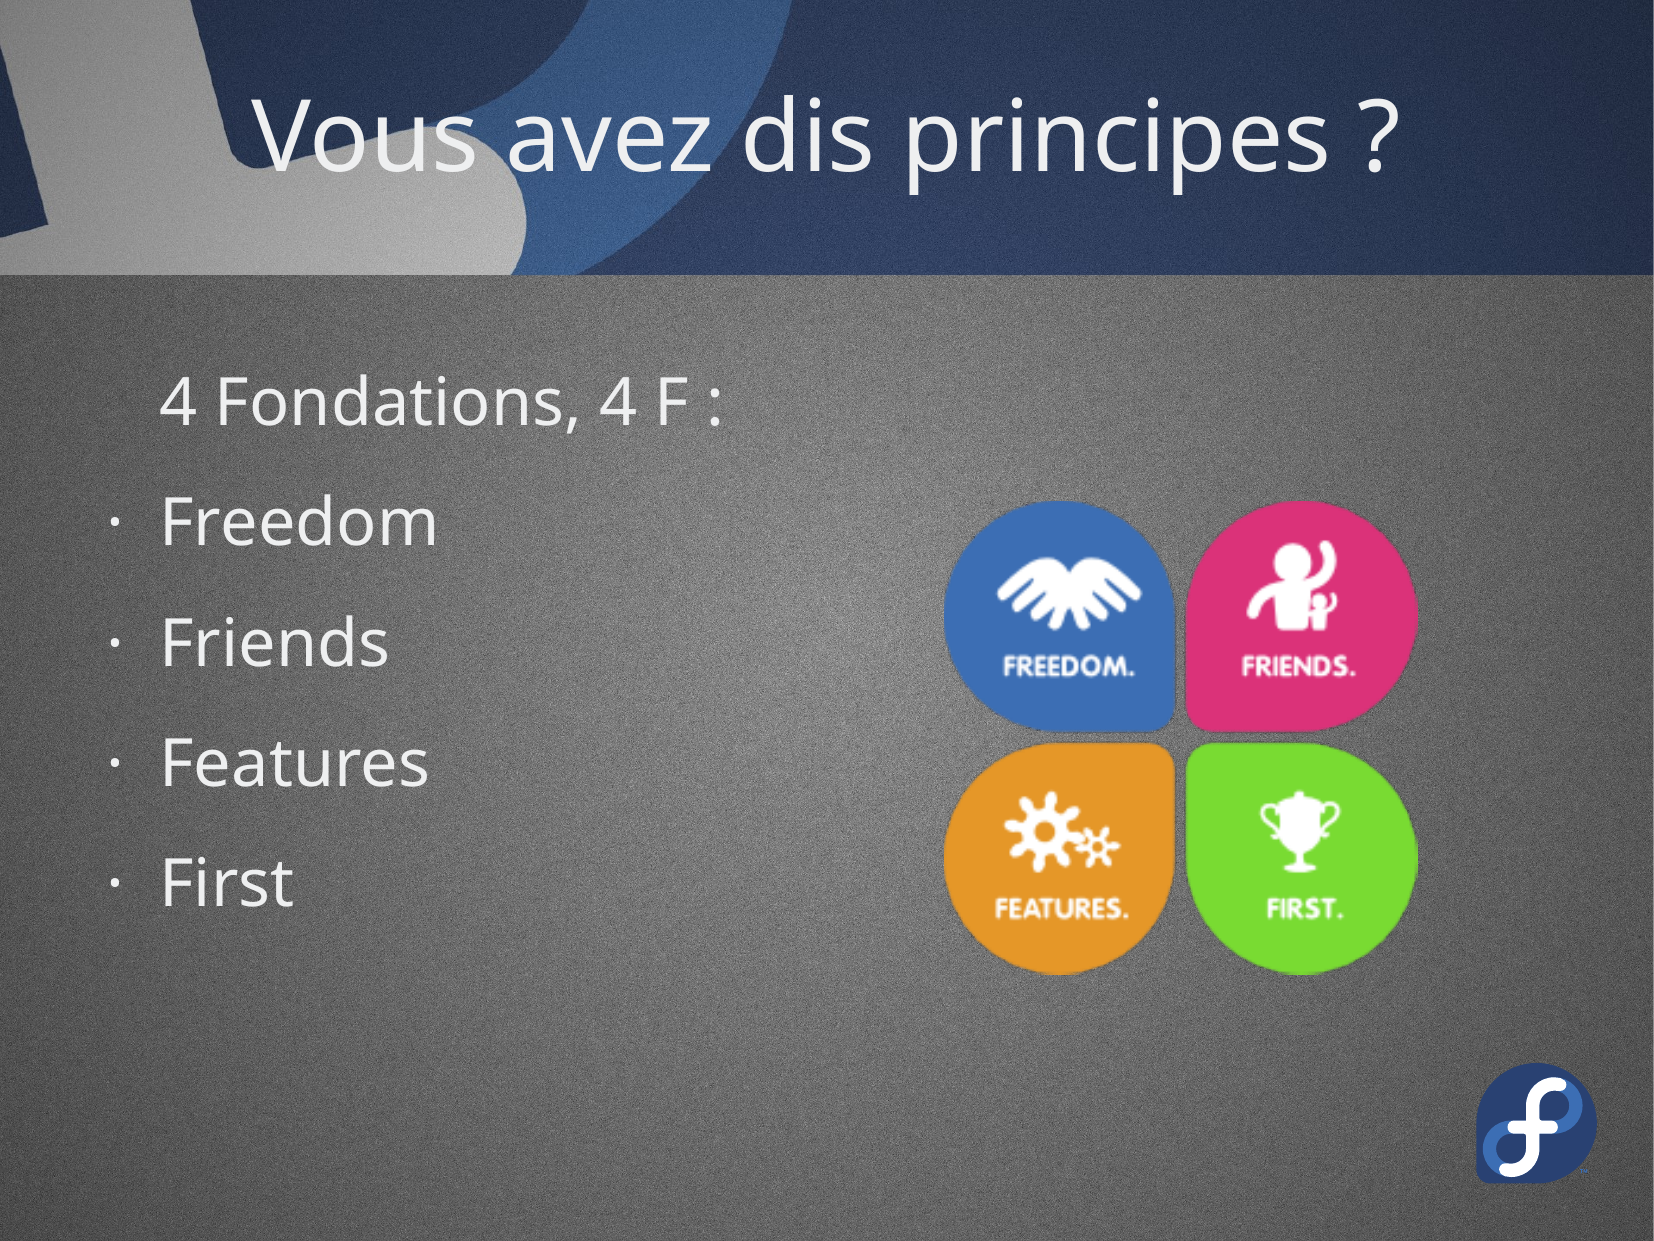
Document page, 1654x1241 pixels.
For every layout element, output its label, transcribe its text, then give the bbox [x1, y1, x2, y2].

picture [0, 0, 1654, 1241]
title Vous avez dis principes ? [88, 29, 1565, 237]
list 4 Fondations, 4 F : Freedom Friends Features First [88, 354, 1565, 1063]
